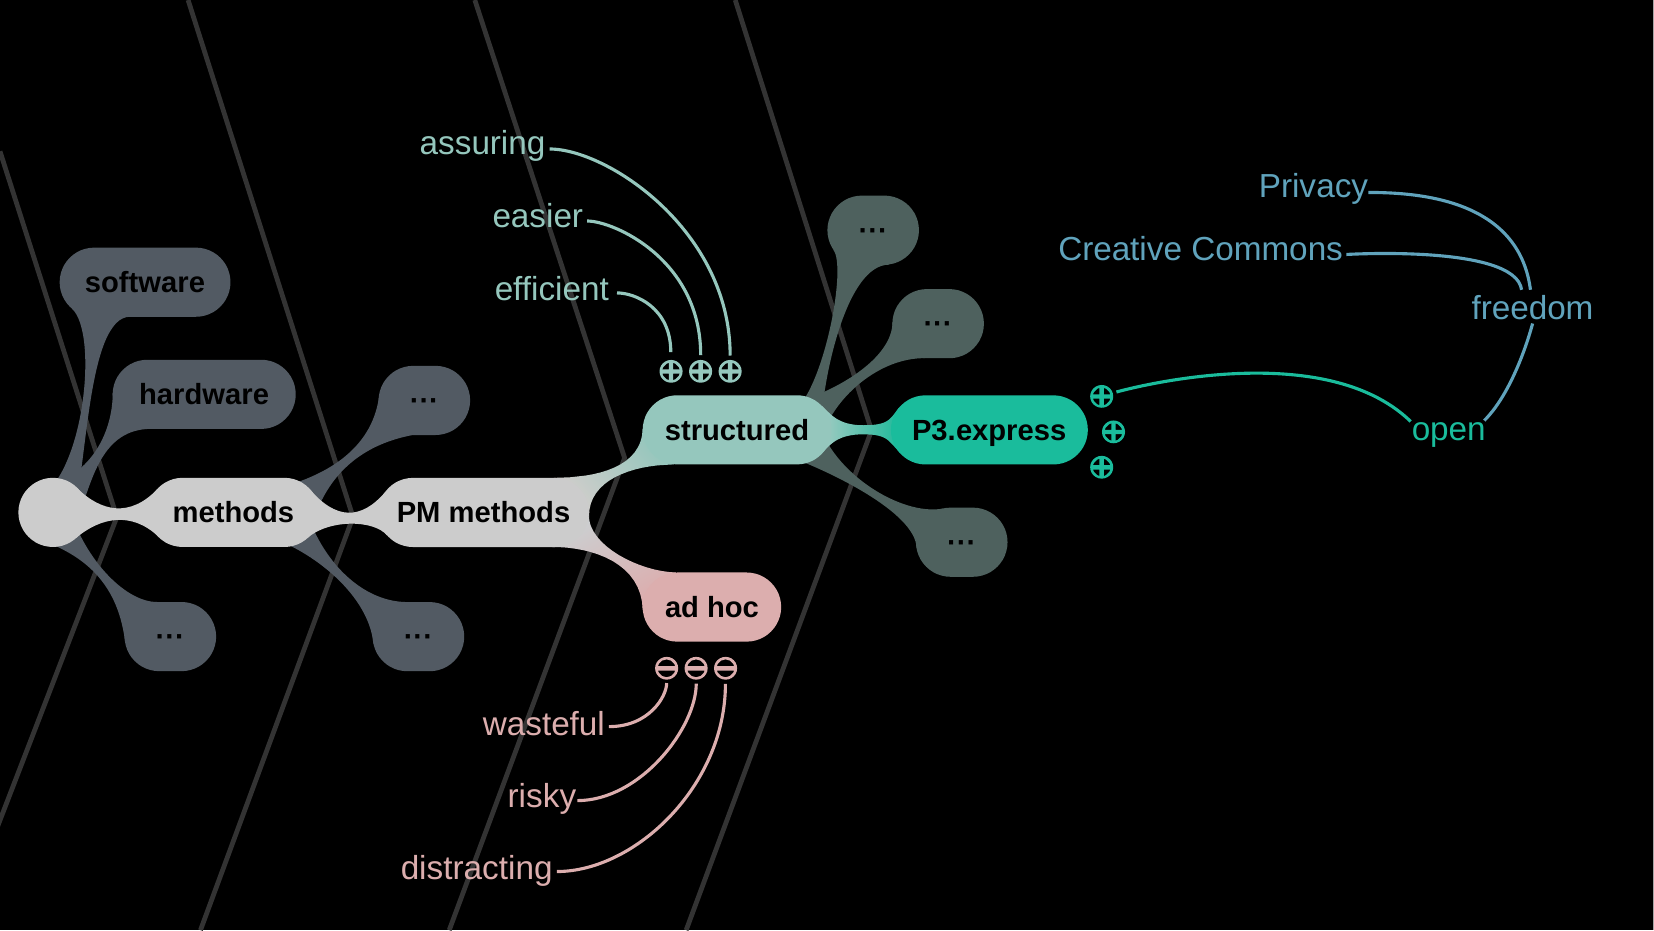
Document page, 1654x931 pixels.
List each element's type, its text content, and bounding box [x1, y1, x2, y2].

text_box distracting [386, 842, 568, 895]
text_box PM methods [385, 477, 590, 548]
text_box ad hoc [642, 572, 782, 642]
text_box ··· [124, 602, 217, 672]
text_box [655, 656, 679, 680]
text_box [1090, 455, 1114, 479]
text_box ··· [892, 289, 984, 359]
text_box easier [477, 190, 598, 243]
text_box ··· [372, 602, 465, 672]
text_box [806, 252, 938, 544]
text_box [557, 435, 672, 512]
text_box P3.express [890, 395, 1088, 465]
text_box software [59, 247, 231, 317]
text_box efficient [480, 263, 624, 316]
text_box [689, 359, 713, 383]
text_box freedom [1456, 282, 1609, 335]
text_box [1090, 384, 1114, 408]
text_box wasteful [468, 697, 620, 750]
text_box [684, 656, 708, 680]
text_box Creative Commons [1043, 223, 1358, 276]
text_box ··· [827, 195, 919, 265]
text_box ··· [916, 507, 1008, 577]
text_box [1101, 420, 1126, 444]
text_box [714, 656, 738, 680]
text_box [18, 311, 158, 635]
text_box risky [492, 770, 591, 822]
text_box Privacy [1244, 160, 1383, 213]
text_box hardware [112, 359, 296, 429]
text_box assuring [404, 117, 561, 170]
text_box methods [148, 477, 309, 547]
text_box structured [642, 395, 832, 465]
text_box [718, 359, 742, 383]
text_box [292, 402, 413, 635]
text_box ··· [378, 365, 471, 436]
text_box [659, 359, 683, 383]
text_box open [1397, 402, 1501, 455]
text_box [555, 513, 671, 602]
